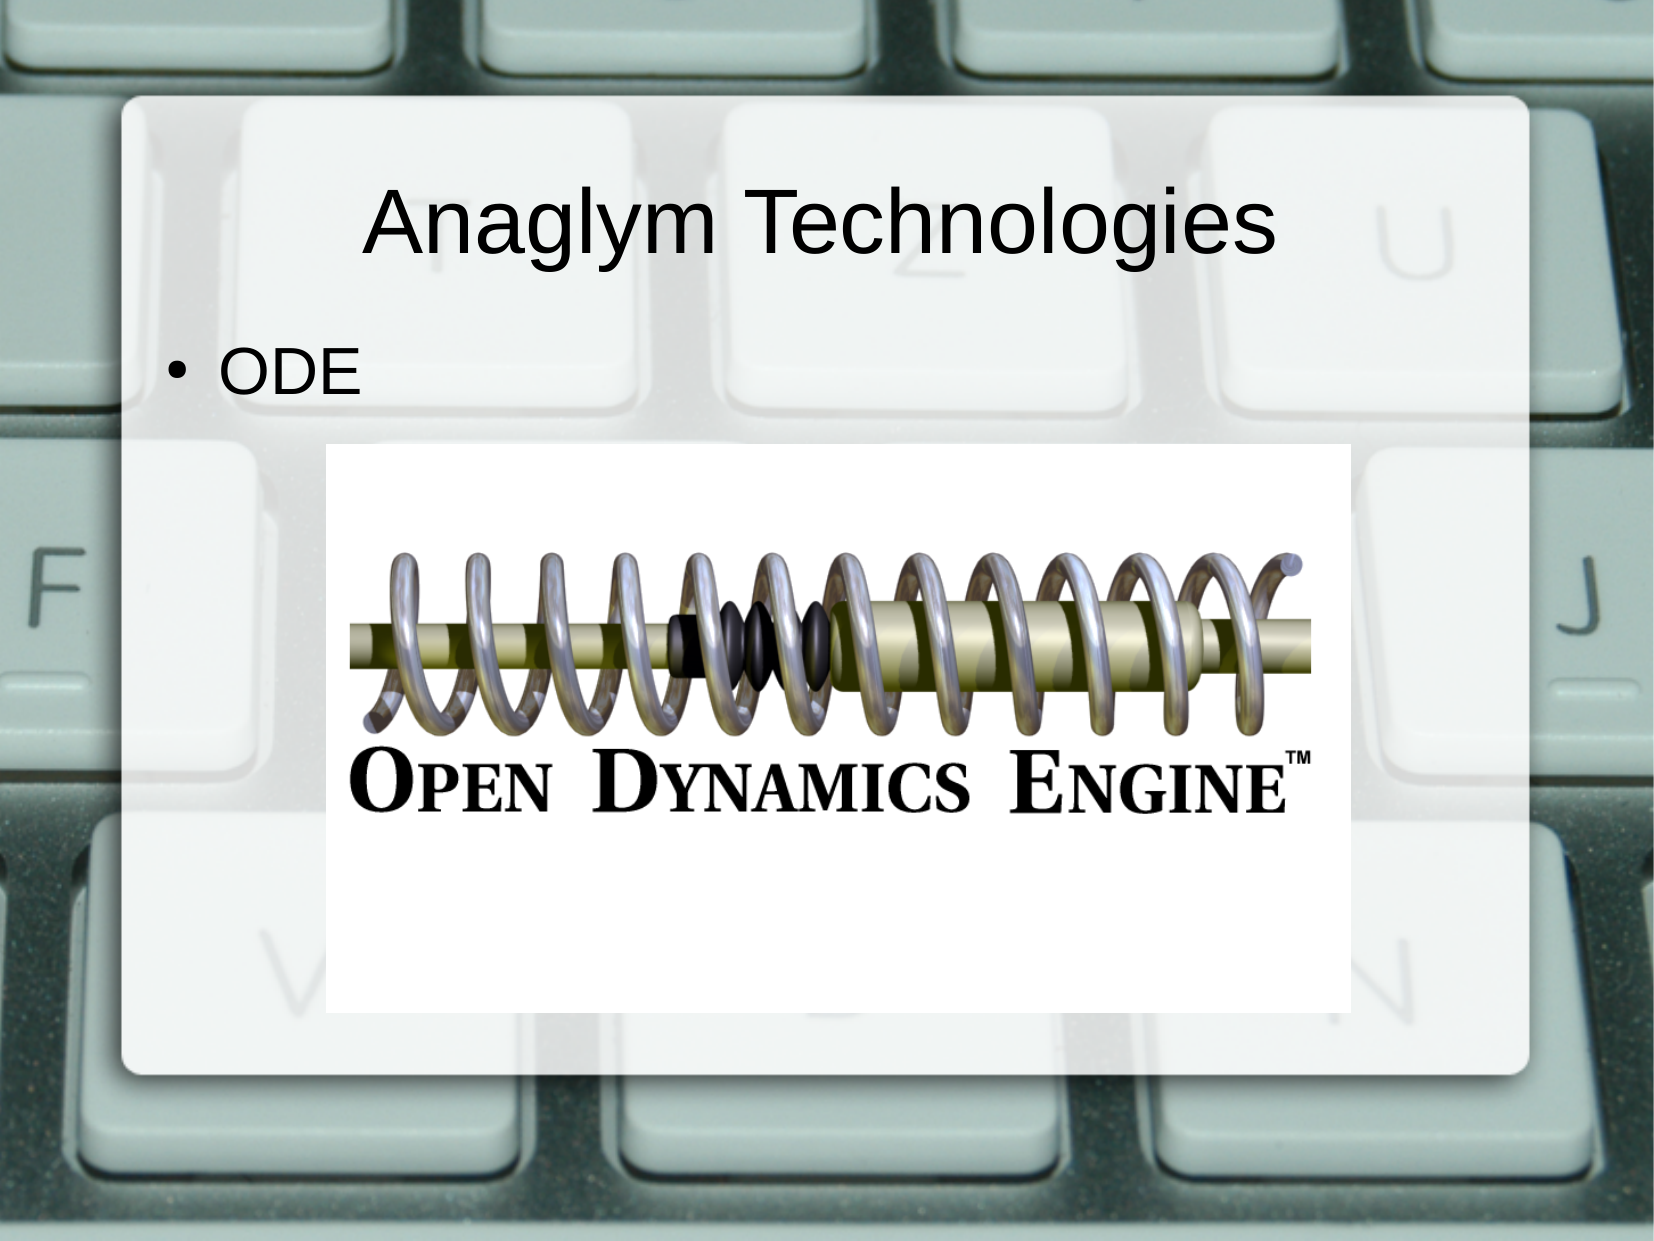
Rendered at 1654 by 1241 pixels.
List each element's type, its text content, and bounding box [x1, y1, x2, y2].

list ODE [147, 334, 1506, 1226]
title Anaglym Technologies [135, 117, 1506, 325]
picture [0, 0, 1654, 1241]
